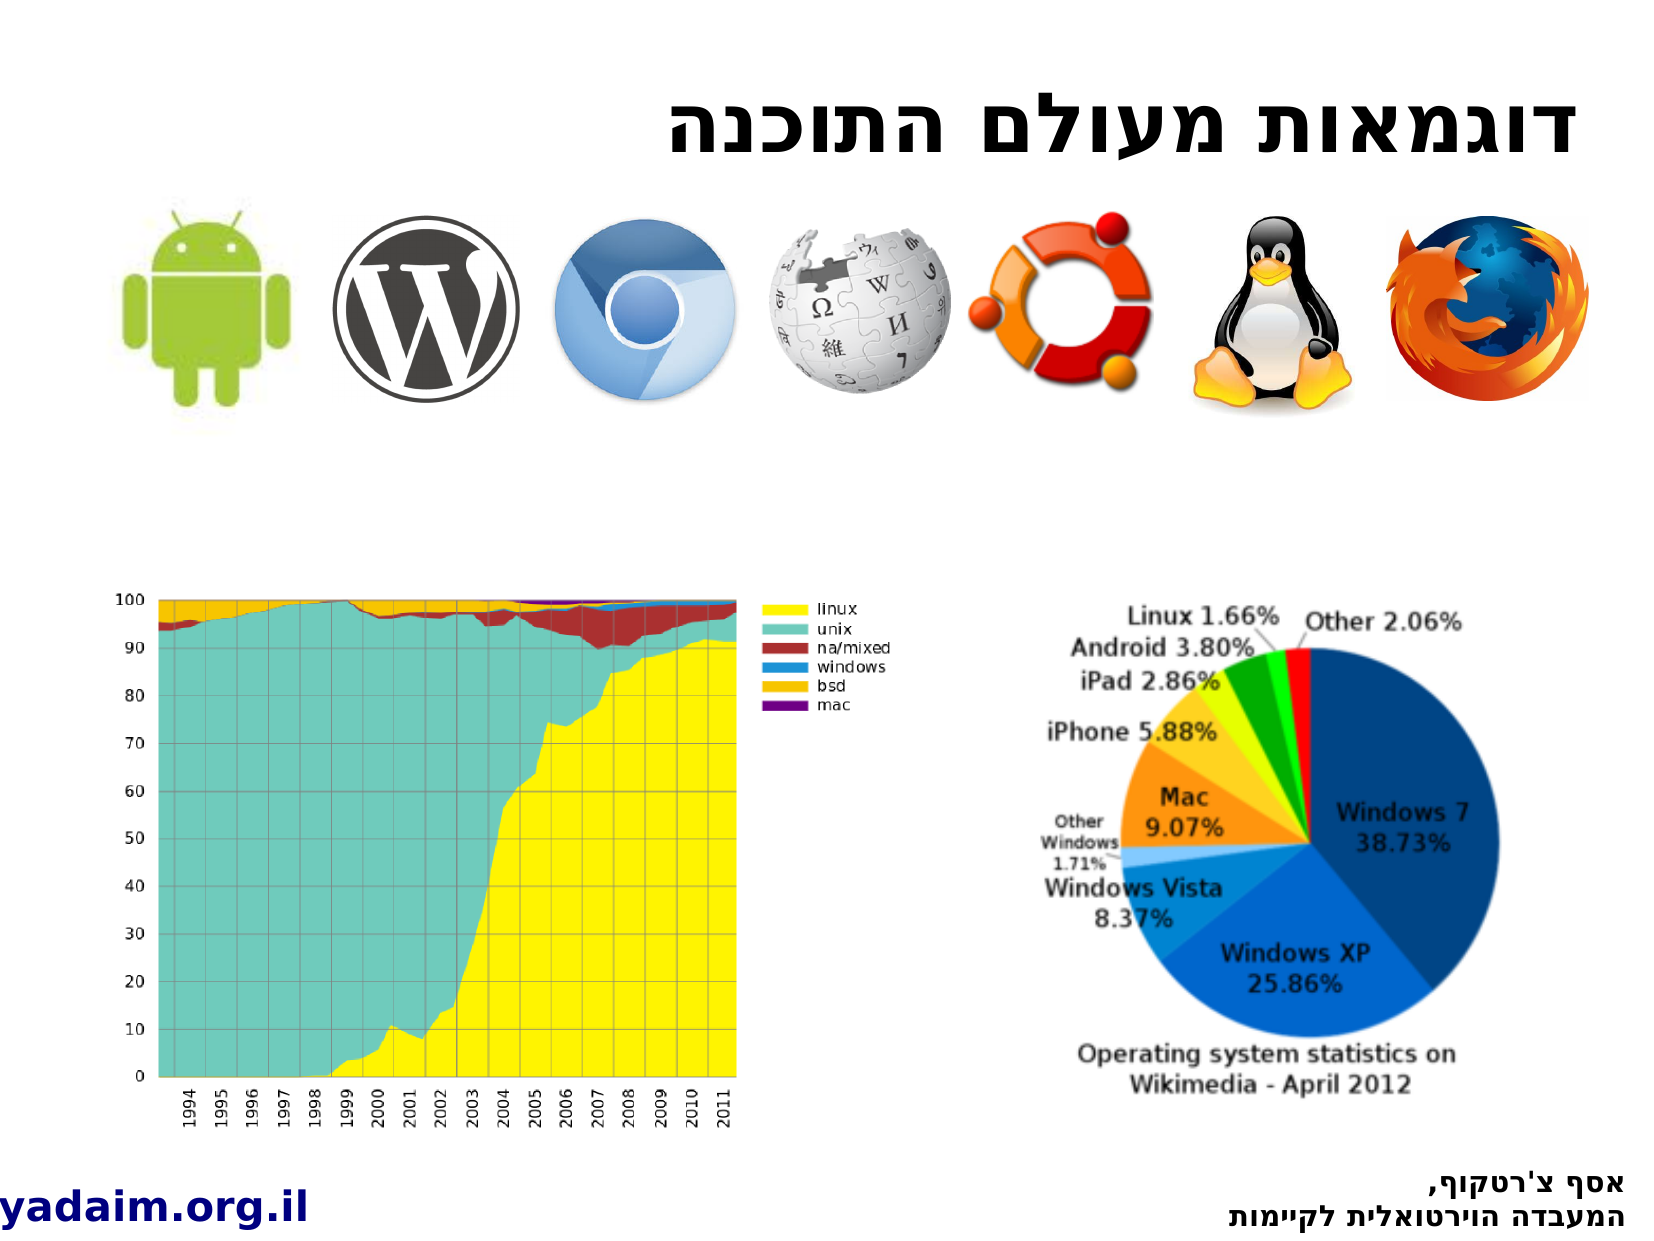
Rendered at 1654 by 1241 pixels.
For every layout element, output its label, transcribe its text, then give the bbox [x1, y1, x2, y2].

picture [765, 207, 953, 395]
picture [967, 209, 1154, 395]
text_box דוגמאות מעולם התוכנה [724, 67, 1595, 175]
picture [100, 582, 897, 1140]
picture [544, 209, 749, 410]
picture [1386, 216, 1589, 401]
text_box אסף צ'רטקוף, המעבדה הוירטואלית לקיימות [1181, 1157, 1641, 1238]
picture [0, 118, 520, 502]
picture [1039, 602, 1504, 1105]
text_box bayadaim.org.il [13, 1175, 324, 1237]
picture [1162, 207, 1381, 427]
